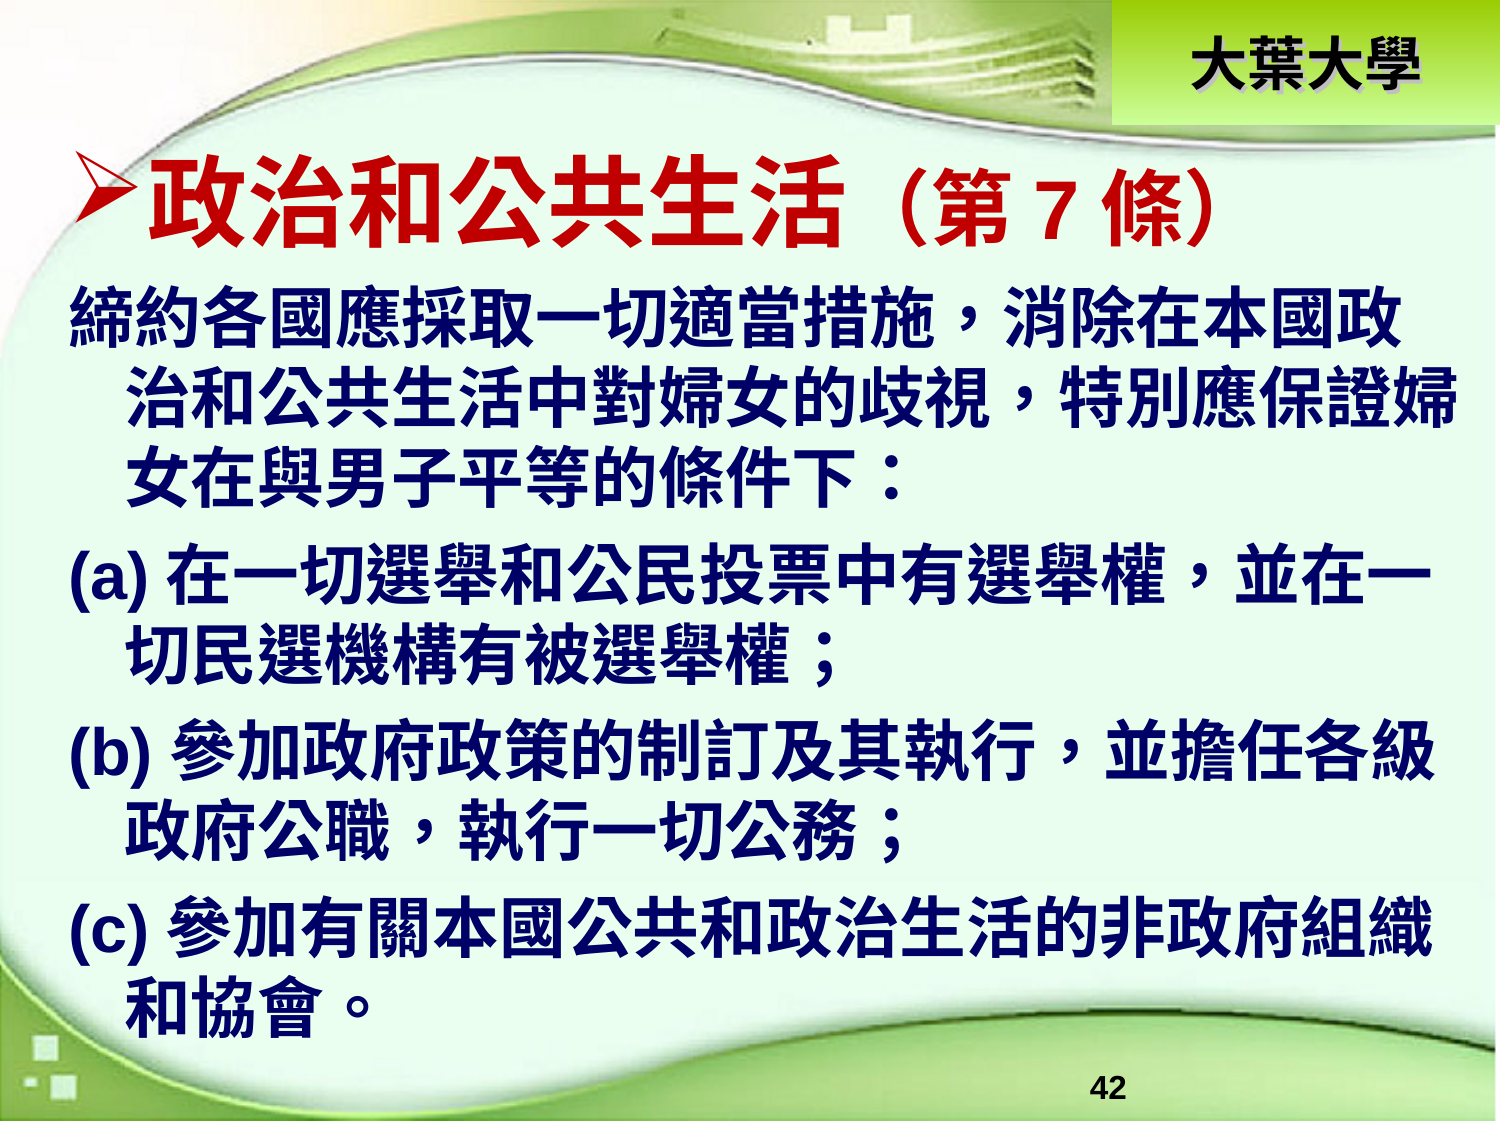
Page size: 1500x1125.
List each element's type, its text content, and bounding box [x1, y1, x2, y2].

text_box 政治和公共生活（第7條） 締約各國應採取一切適當措施，消除在本國政治和公共生活中對婦女的歧視，特別應保證婦女在與男子平等的條件下： (a)在一切選舉和公民投票中有選舉權，並在一切民選機構有被選舉權； (b)參加政府政策的制訂及其執行，並擔任各級政府公職，執行一切公務； (c)參加有關本國公共和政治生活的非政府組織和協會。 [53, 31, 1479, 1005]
